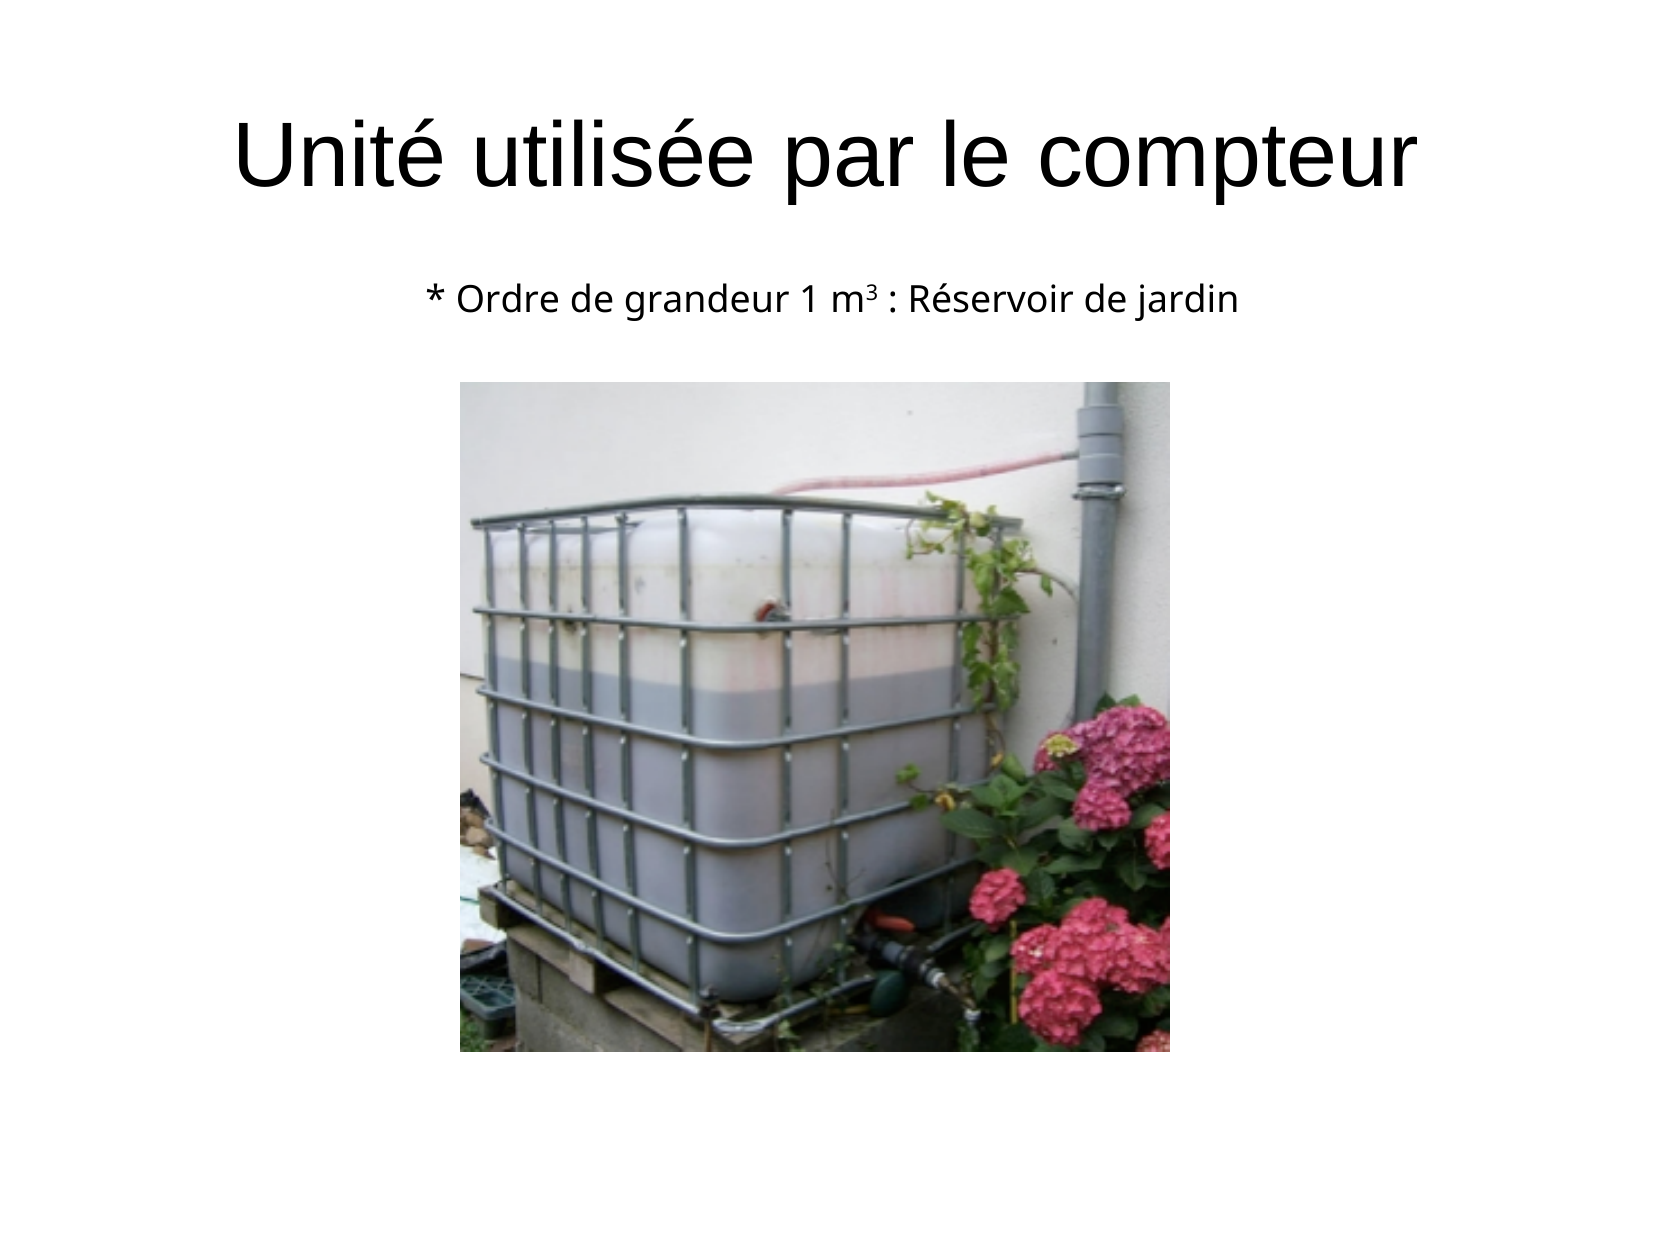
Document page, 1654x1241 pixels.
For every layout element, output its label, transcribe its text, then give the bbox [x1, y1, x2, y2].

picture [460, 382, 1170, 1052]
text_box * Ordre de grandeur 1 m3 : Réservoir de jardin [354, 267, 1312, 343]
title Unité utilisée par le compteur [82, 49, 1571, 257]
